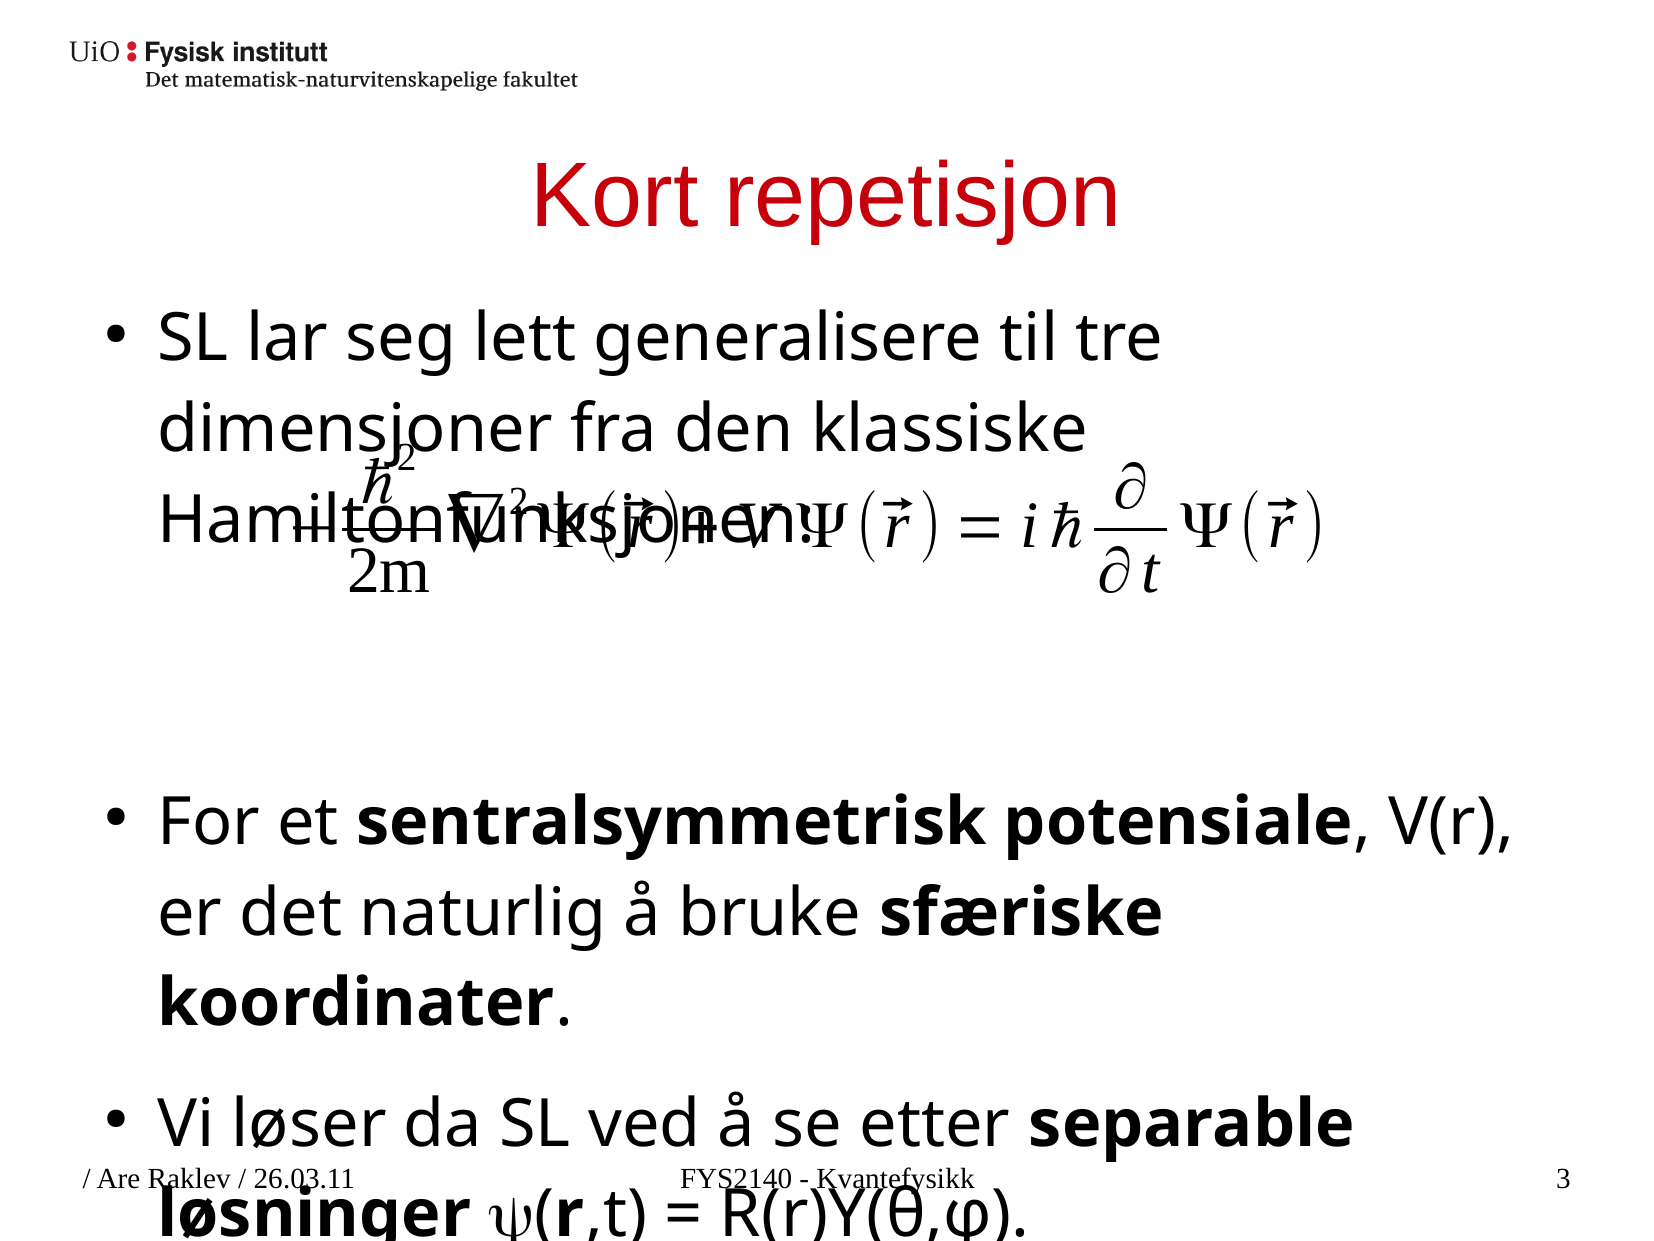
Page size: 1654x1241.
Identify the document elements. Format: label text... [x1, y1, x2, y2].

chart [281, 434, 1332, 608]
title Kort repetisjon [82, 90, 1571, 298]
picture [68, 37, 581, 93]
list SL lar seg lett generalisere til tre dimensjoner fra den klassiske Hamiltonfunksjonen: For et sentralsymmetrisk potensiale, V(r), er det naturlig å bruke sfæriske koordinater. Vi løser da SL ved å se etter separable løsninger ψ(r,t) = R(r)Y(θ,φ). Resultatet er sfæriske harmoniske Y(θ,φ) og en radialligning for u(r) ≡ rR(r). [86, 289, 1538, 1201]
